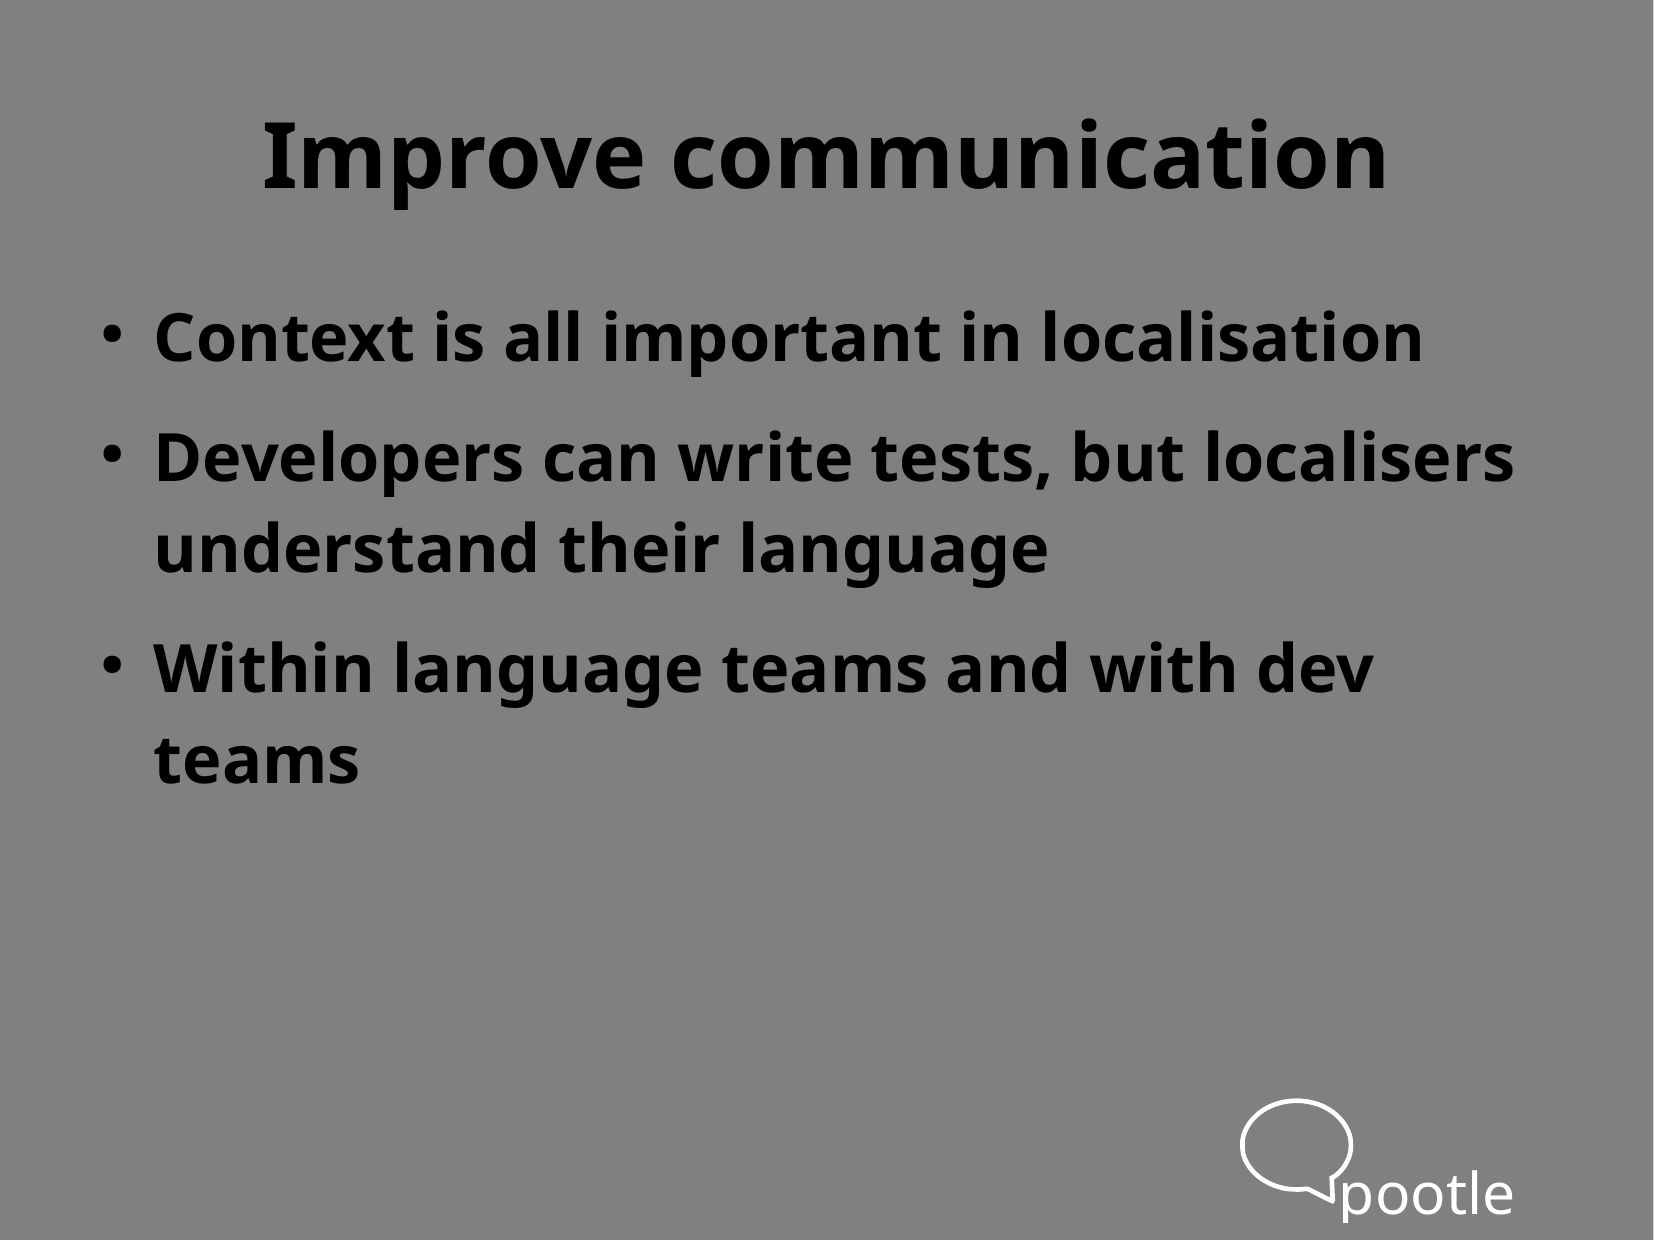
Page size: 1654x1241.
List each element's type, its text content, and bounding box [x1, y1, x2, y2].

list Context is all important in localisation Developers can write tests, but localisers understand their language Within language teams and with dev teams [82, 290, 1571, 1010]
title Improve communication [82, 49, 1571, 257]
